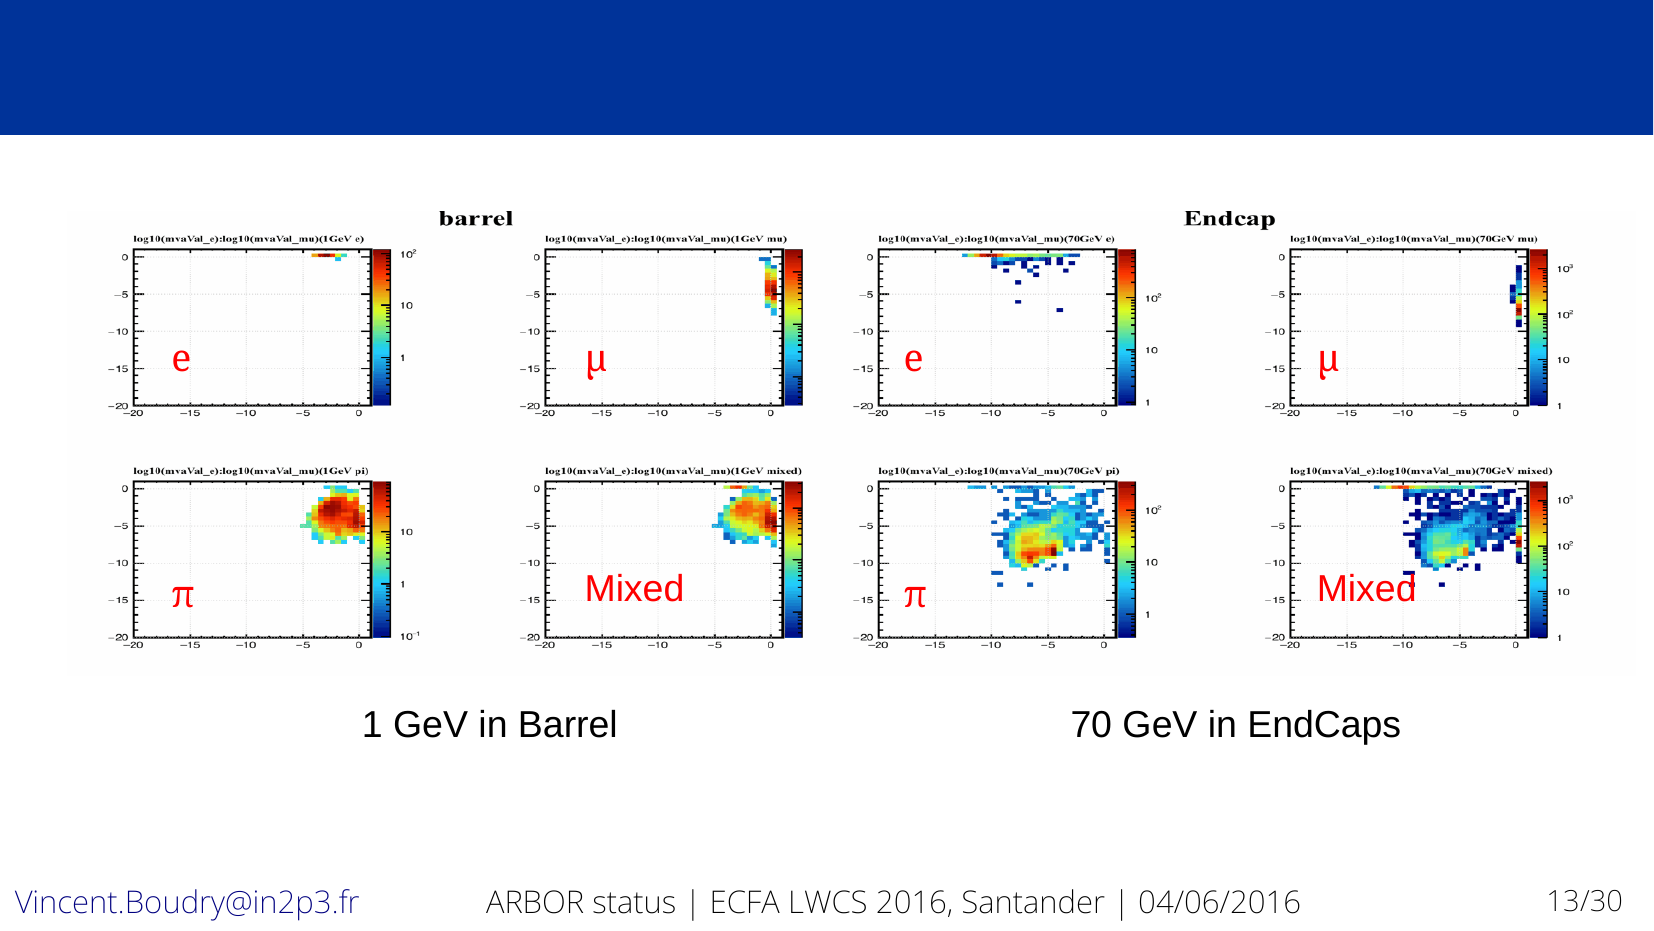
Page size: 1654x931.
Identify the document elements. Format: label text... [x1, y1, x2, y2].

text_box e [888, 323, 937, 391]
text_box 70 GeV in EndCaps [1055, 696, 1417, 754]
text_box Mixed [569, 560, 700, 617]
text_box μ [569, 323, 626, 391]
text_box π [156, 560, 212, 627]
picture [67, 211, 1636, 676]
text_box Mixed [1302, 560, 1432, 617]
text_box 1 GeV in Barrel [347, 696, 634, 754]
text_box e [156, 323, 204, 391]
text_box μ [1302, 323, 1358, 391]
text_box π [888, 560, 944, 627]
